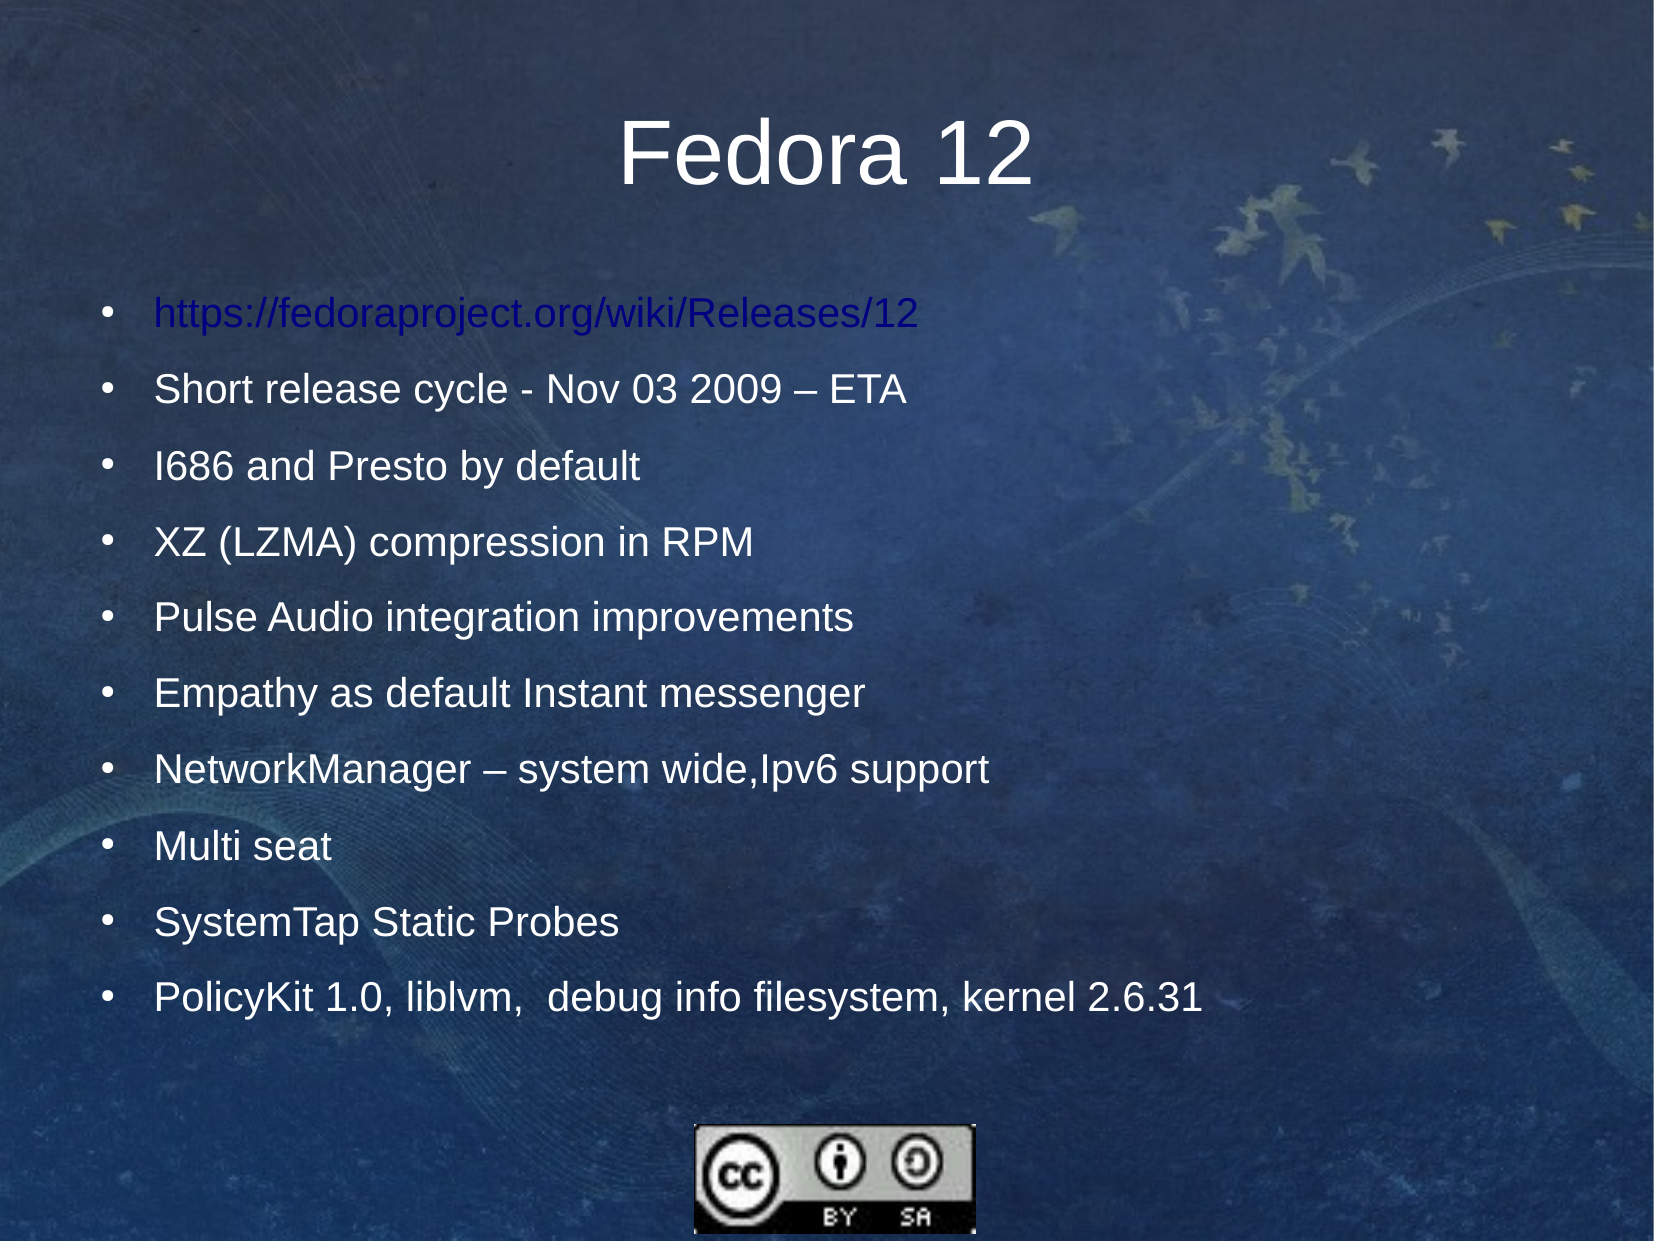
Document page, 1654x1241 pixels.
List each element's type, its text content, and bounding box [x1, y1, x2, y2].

title Fedora 12 [82, 49, 1571, 257]
picture [0, 0, 1654, 1241]
list https://fedoraproject.org/wiki/Releases/12 Short release cycle - Nov 03 2009 – ETA I686 and Presto by default XZ (LZMA) compression in RPM Pulse Audio integration improvements Empathy as default Instant messenger NetworkManager – system wide,Ipv6 support Multi seat SystemTap Static Probes PolicyKit 1.0, liblvm, debug info filesystem, kernel 2.6.31 [82, 290, 1571, 1094]
